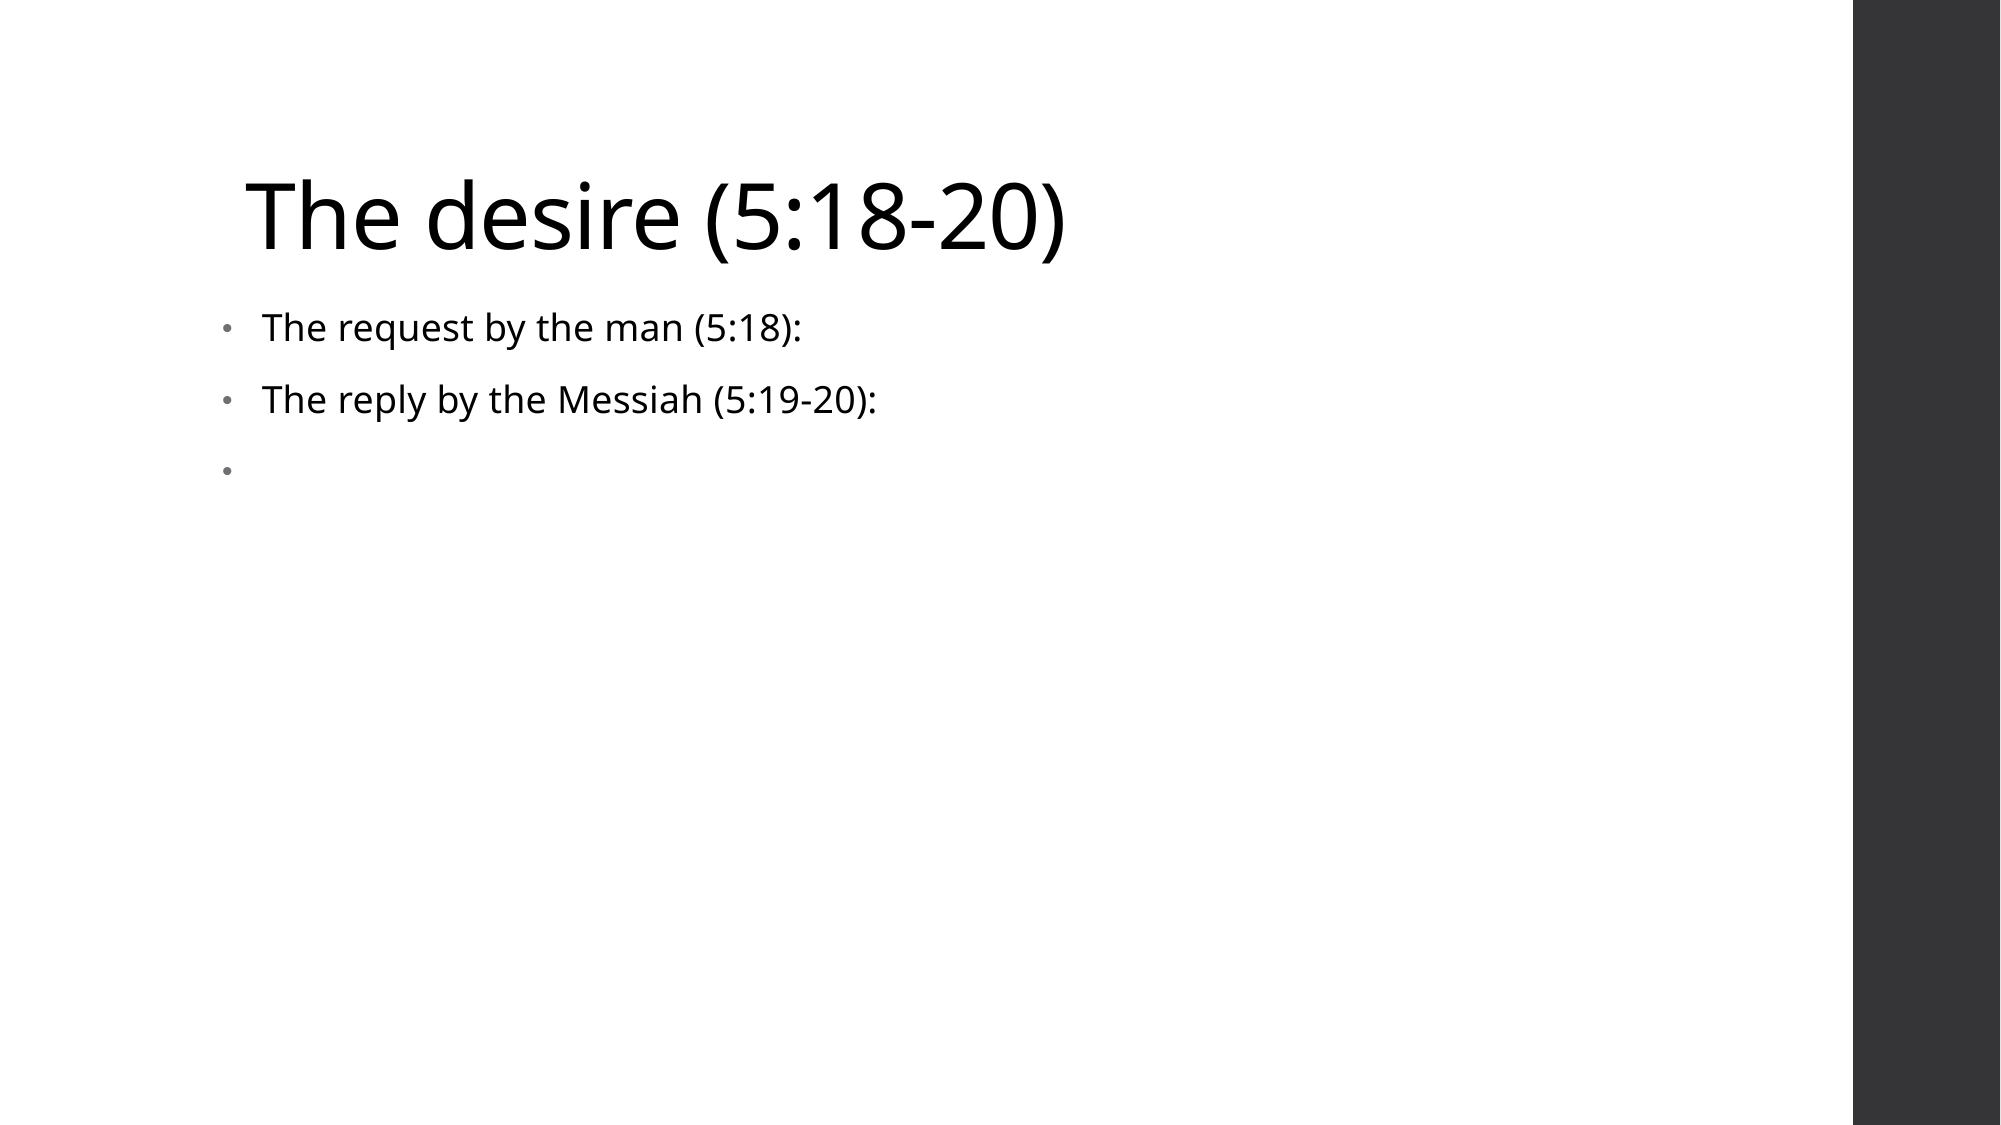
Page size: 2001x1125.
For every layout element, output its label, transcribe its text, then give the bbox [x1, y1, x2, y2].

title The desire (5:18-20) [206, 60, 1797, 278]
list The request by the man (5:18): The reply by the Messiah (5:19-20): [206, 299, 1617, 1014]
